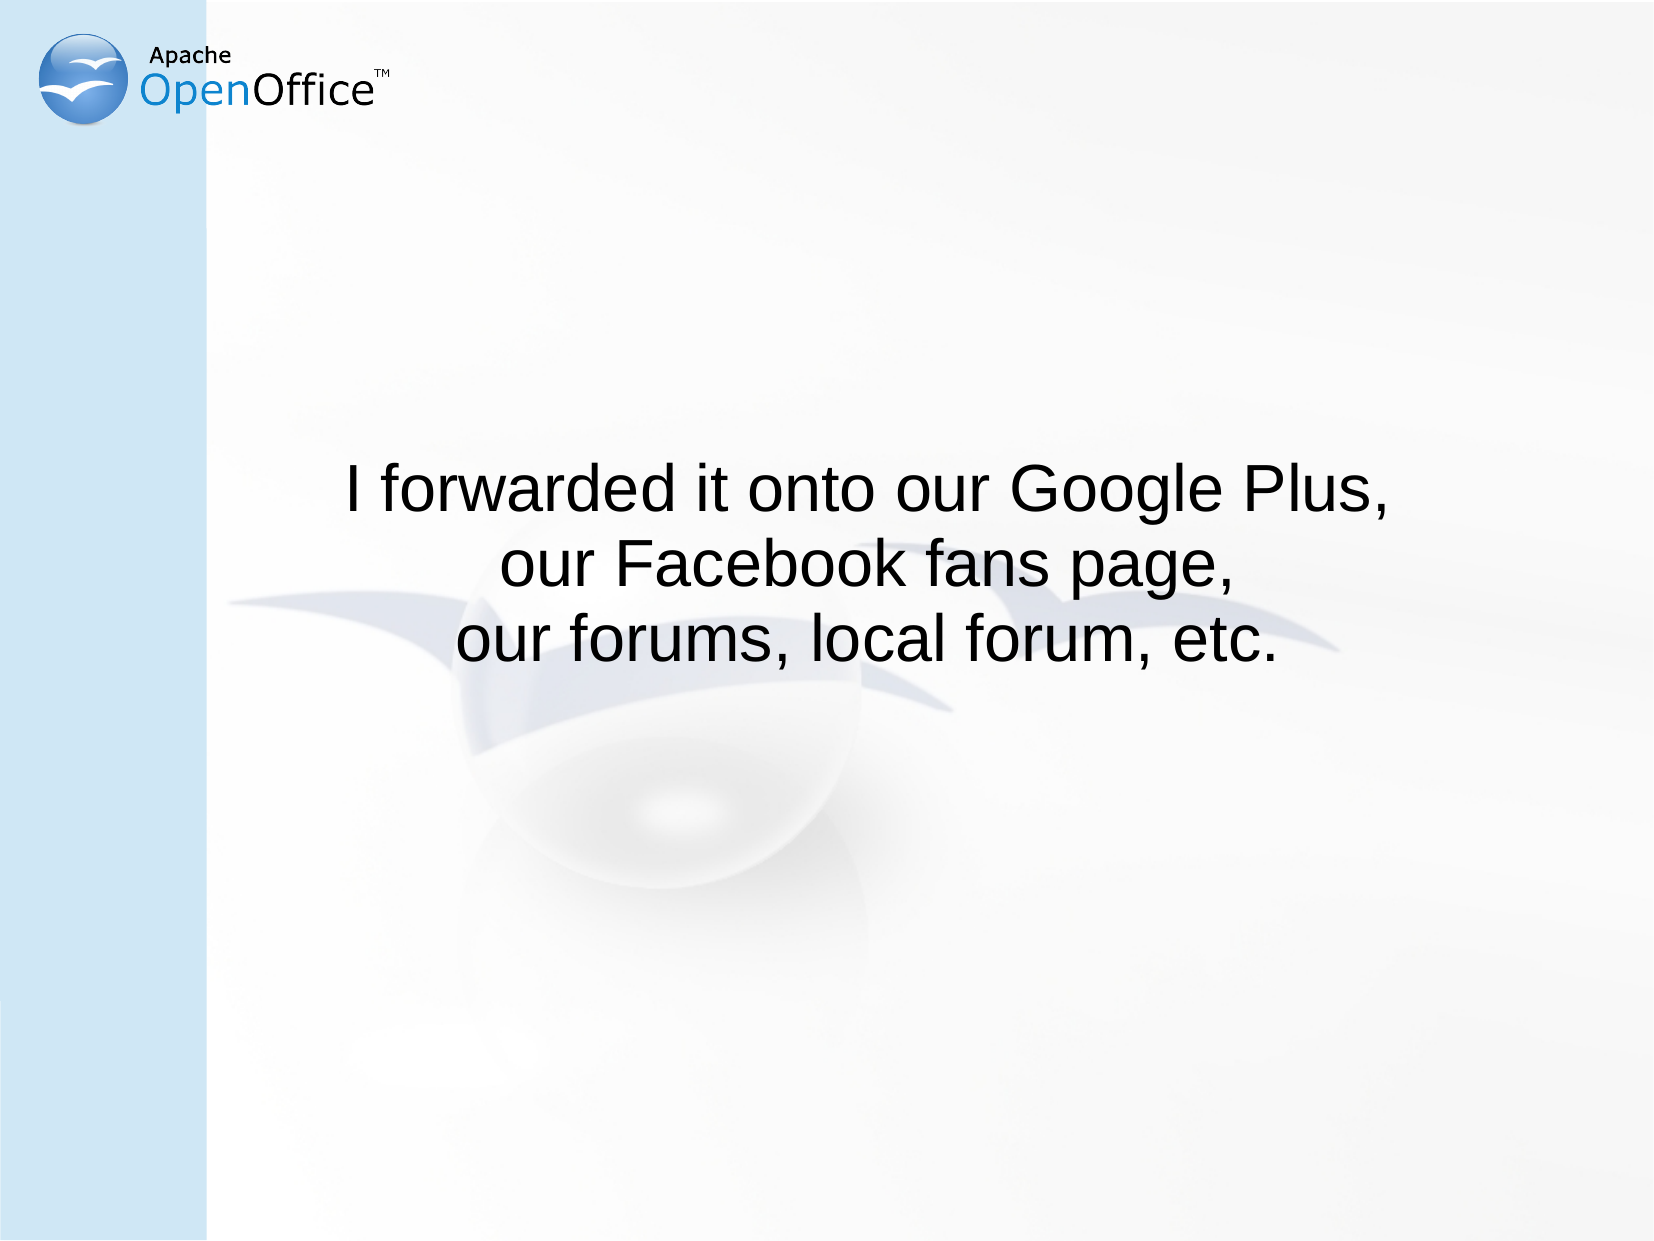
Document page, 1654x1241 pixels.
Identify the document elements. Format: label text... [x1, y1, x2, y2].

picture [35, 2, 1654, 1241]
subtitle I forwarded it onto our Google Plus, our Facebook fans page, our forums, local forum, etc. [165, 108, 1571, 1168]
